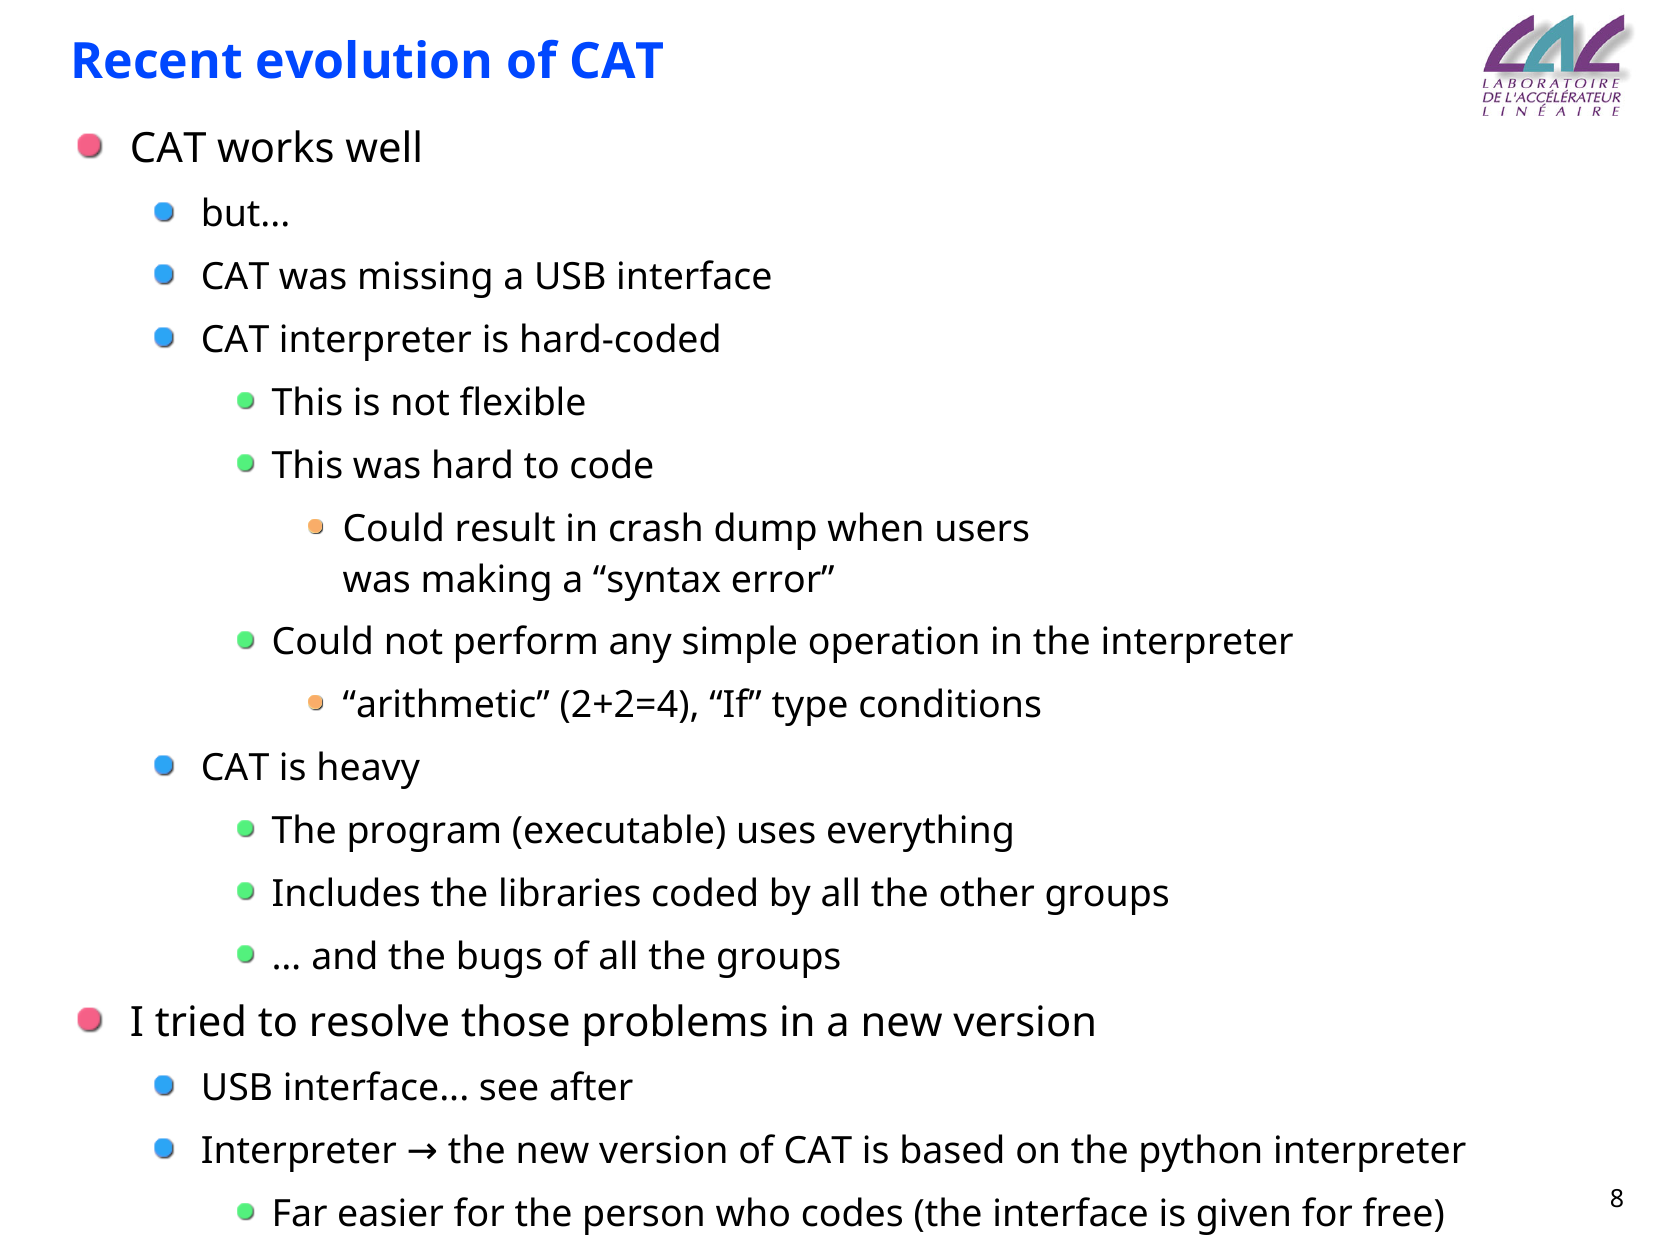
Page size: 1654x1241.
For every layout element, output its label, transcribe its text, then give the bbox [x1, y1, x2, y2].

picture [1475, 8, 1642, 116]
picture [236, 1212, 256, 1222]
title Recent evolution of CAT [70, 29, 1559, 89]
list CAT works well but... CAT was missing a USB interface CAT interpreter is hard-coded This is not flexible This was hard to code Could result in crash dump when users was making a “syntax error” Could not perform any simple operation in the interpreter “arithmetic” (2+2=4), “If” type conditions CAT is heavy The program (executable) uses everything Includes the libraries coded by all the other groups … and the bugs of all the groups I tried to resolve those problems in a new version USB interface... see after Interpreter → the new version of CAT is based on the python interpreter Far easier for the person who codes (the interface is given for free) Weight → new version is based on dynamic library loading You include only what you need [59, 118, 1595, 1212]
